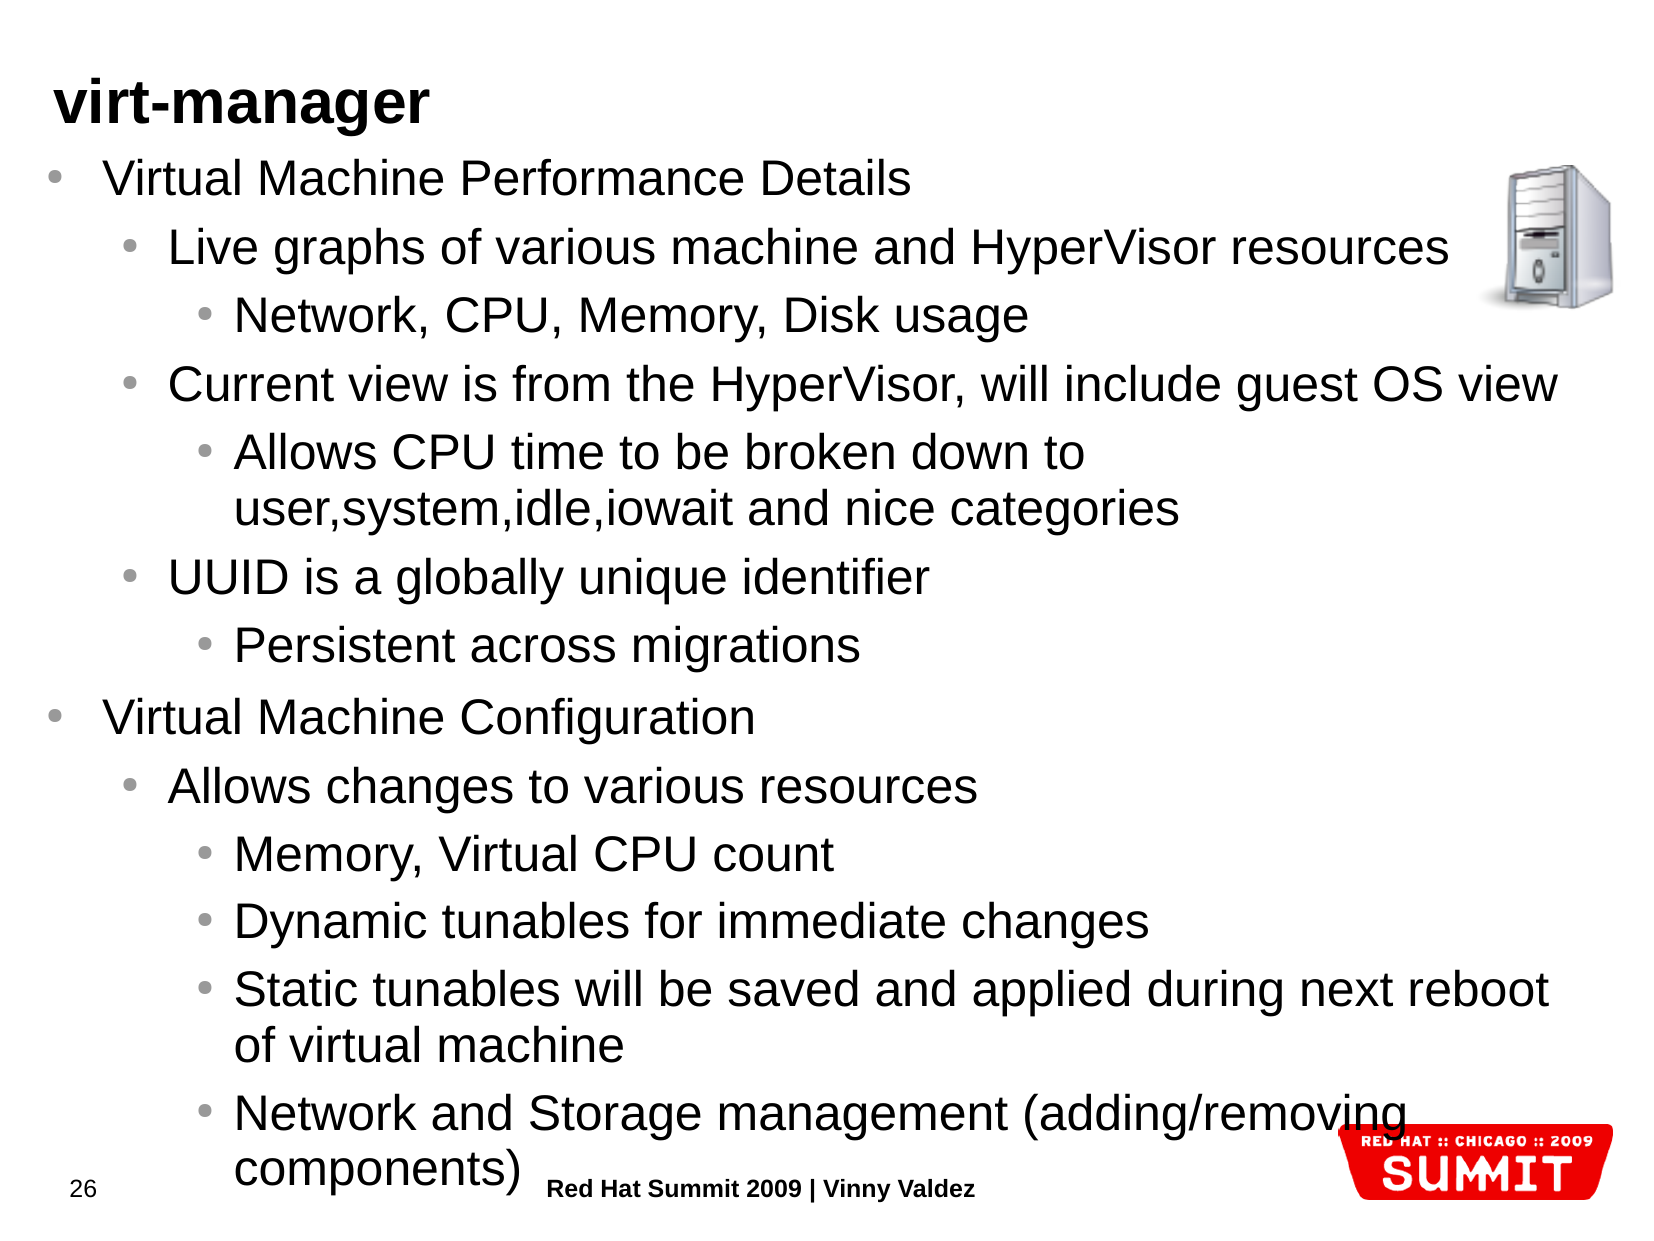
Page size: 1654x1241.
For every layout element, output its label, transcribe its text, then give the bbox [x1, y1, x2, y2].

title virt-manager [53, 37, 1088, 168]
picture [1338, 1124, 1613, 1200]
picture [1470, 165, 1621, 313]
list Virtual Machine Performance Details Live graphs of various machine and HyperVisor resources Network, CPU, Memory, Disk usage Current view is from the HyperVisor, will include guest OS view Allows CPU time to be broken down to user,system,idle,iowait and nice categories UUID is a globally unique identifier Persistent across migrations Virtual Machine Configuration Allows changes to various resources Memory, Virtual CPU count Dynamic tunables for immediate changes Static tunables will be saved and applied during next reboot of virtual machine Network and Storage management (adding/removing components) [46, 150, 1576, 1197]
